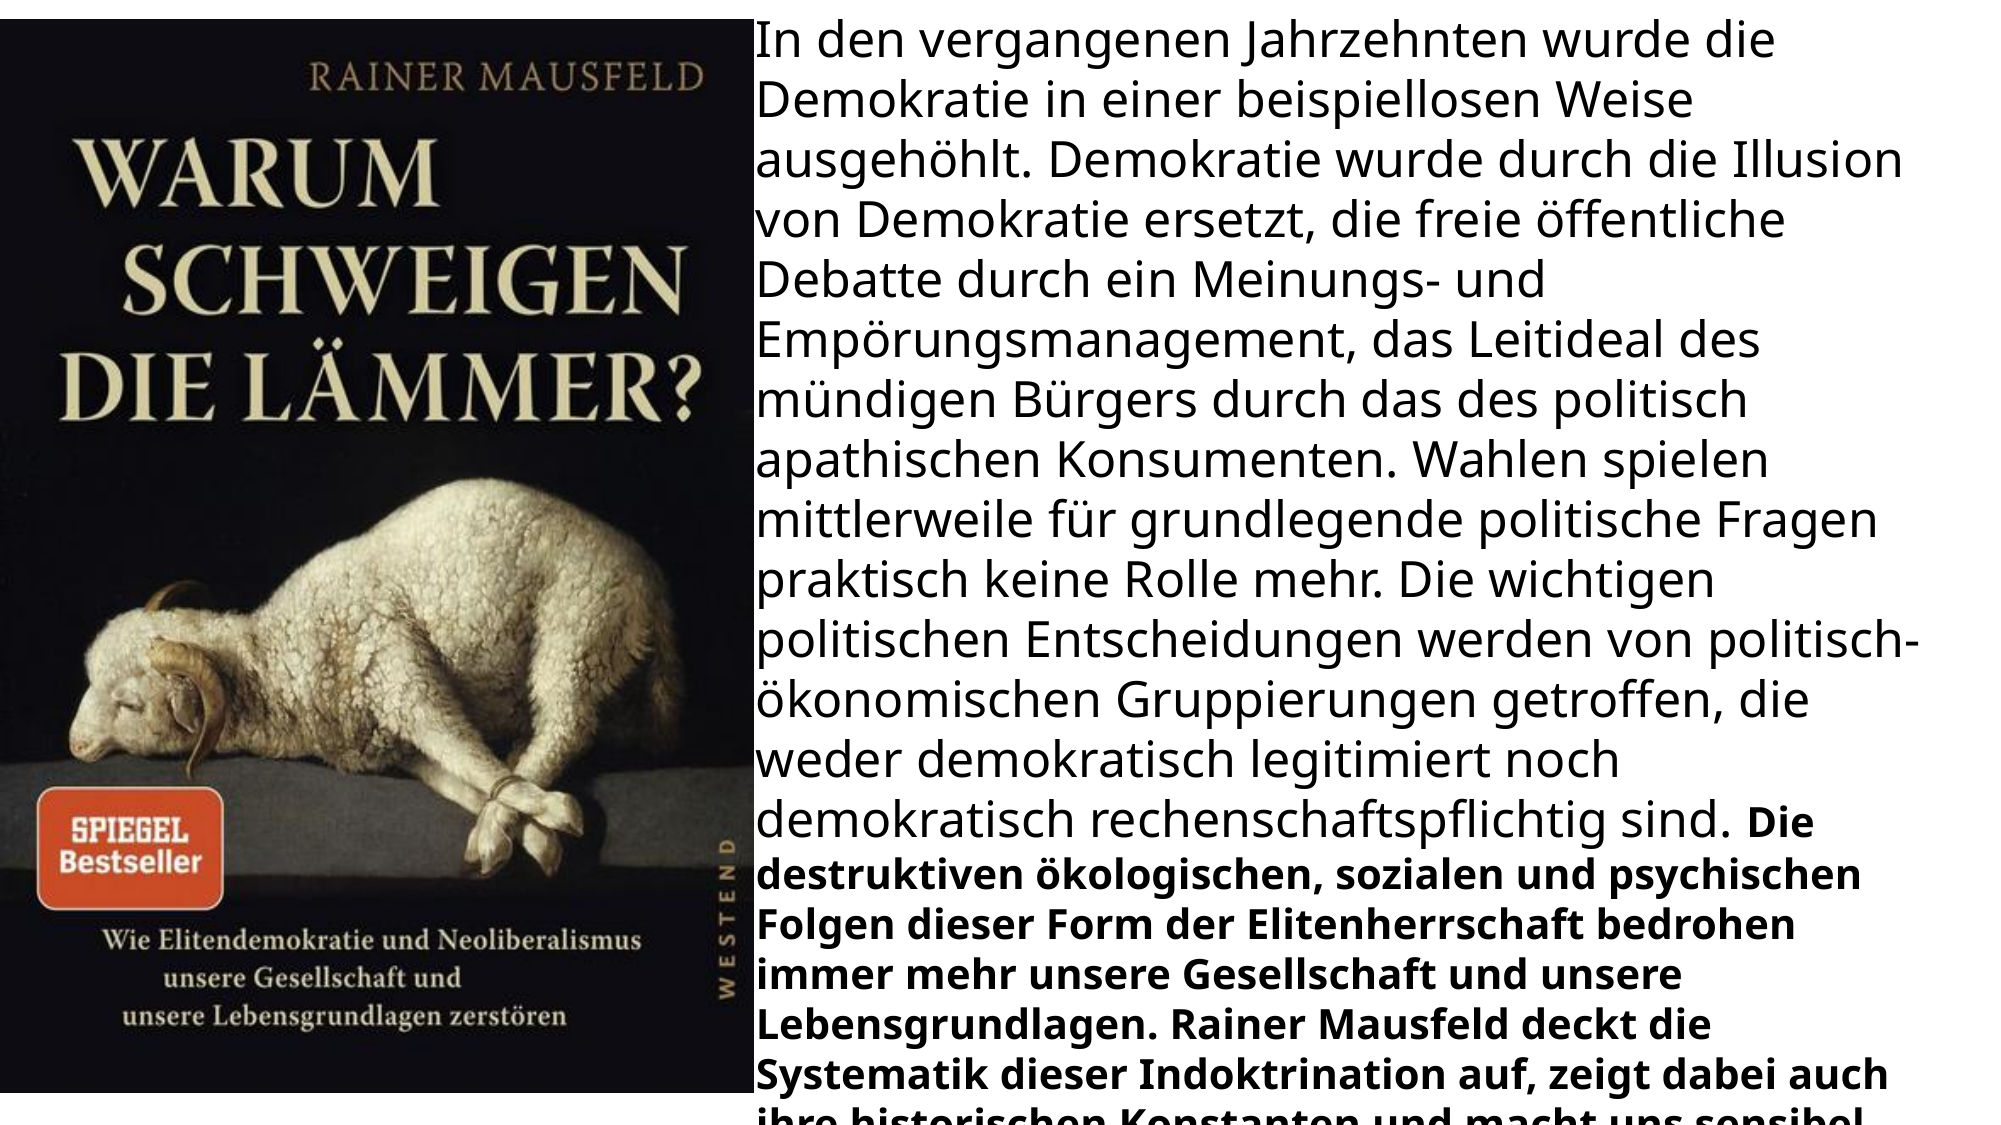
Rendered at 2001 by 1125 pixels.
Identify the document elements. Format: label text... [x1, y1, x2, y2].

text_box In den vergangenen Jahrzehnten wurde die Demokratie in einer beispiellosen Weise ausgehöhlt. Demokratie wurde durch die Illusion von Demokratie ersetzt, die freie öffentliche Debatte durch ein Meinungs- und Empörungsmanagement, das Leitideal des mündigen Bürgers durch das des politisch apathischen Konsumenten. Wahlen spielen mittlerweile für grundlegende politische Fragen praktisch keine Rolle mehr. Die wichtigen politischen Entscheidungen werden von politisch-ökonomischen Gruppierungen getroffen, die weder demokratisch legitimiert noch demokratisch rechenschaftspflichtig sind. Die destruktiven ökologischen, sozialen und psychischen Folgen dieser Form der Elitenherrschaft bedrohen immer mehr unsere Gesellschaft und unsere Lebensgrundlagen. Rainer Mausfeld deckt die Systematik dieser Indoktrination auf, zeigt dabei auch ihre historischen Konstanten und macht uns sensibel für die vielfältigen psychologischen Beeinflussungsmethoden. [740, 0, 1949, 1106]
picture [0, 19, 754, 1093]
